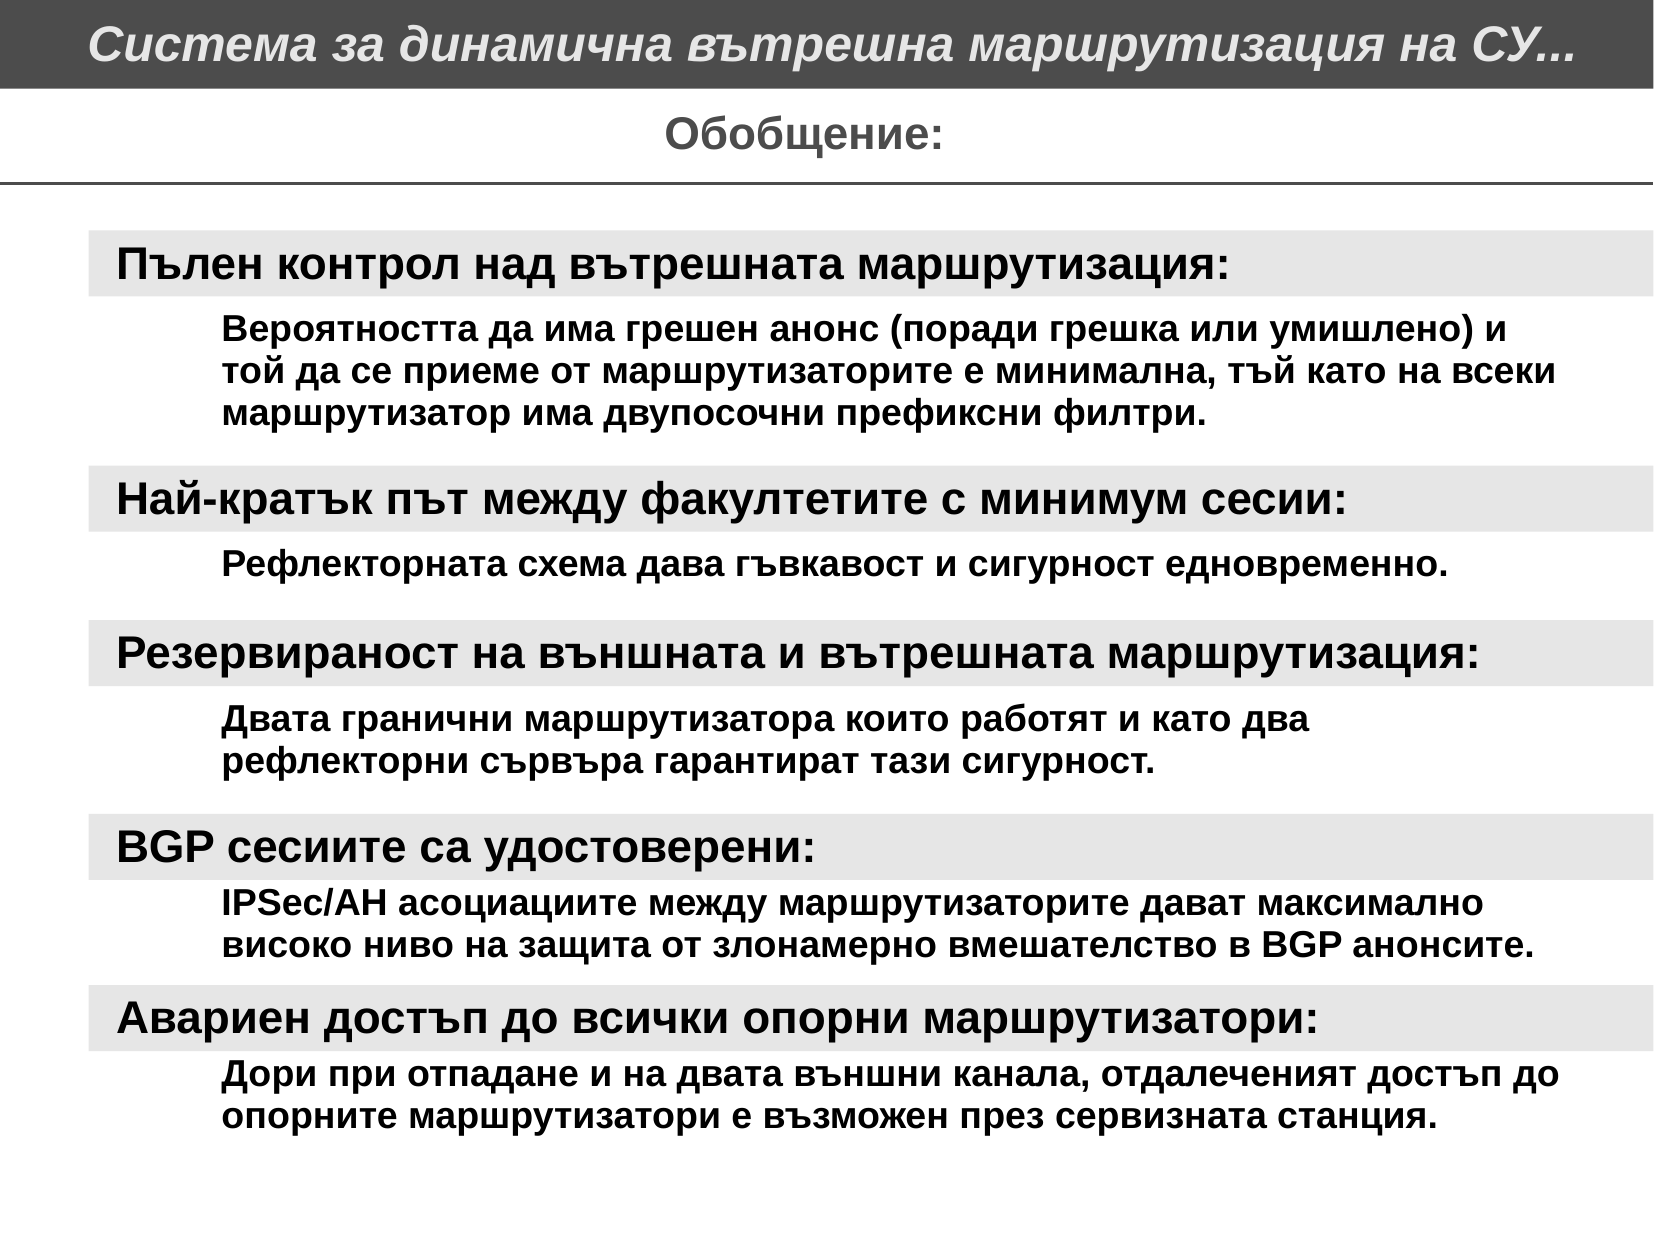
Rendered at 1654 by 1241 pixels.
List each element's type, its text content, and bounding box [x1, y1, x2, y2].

text_box BGP сесиите са удостоверени: [88, 813, 1654, 880]
text_box Вероятността да има грешен анонс (поради грешка или умишлено) и той да се приеме от маршрутизаторите е минимална, тъй като на всеки маршрутизатор има двупосочни префиксни филтри. [206, 300, 1595, 451]
text_box Дори при отпадане и на двата външни канала, отдалеченият достъп до опорните маршрутизатори е възможен през сервизната станция. [206, 1052, 1595, 1176]
text_box Авариен достъп до всички опорни маршрутизатори: [88, 985, 1654, 1052]
text_box Двата гранични маршрутизатора които работят и като два рефлекторни сървъра гарантират тази сигурност. [206, 689, 1536, 805]
text_box IPSec/AH асоциациите между маршрутизаторите дават максимално високо ниво на защита от злонамерно вмешателство в BGP анонсите. [206, 880, 1595, 985]
text_box Рефлекторната схема дава гъвкавост и сигурност едновременно. [206, 535, 1536, 620]
text_box Резервираност на външната и вътрешната маршрутизация: [88, 620, 1654, 687]
text_box Най-кратък път между факултетите с минимум сесии: [88, 465, 1654, 532]
text_box Обобщение: [649, 100, 960, 167]
text_box Пълен контрол над вътрешната маршрутизация: [88, 230, 1654, 297]
text_box [0, 0, 1654, 89]
text_box Система за динамична вътрешна маршрутизация на СУ... [72, 8, 1593, 80]
